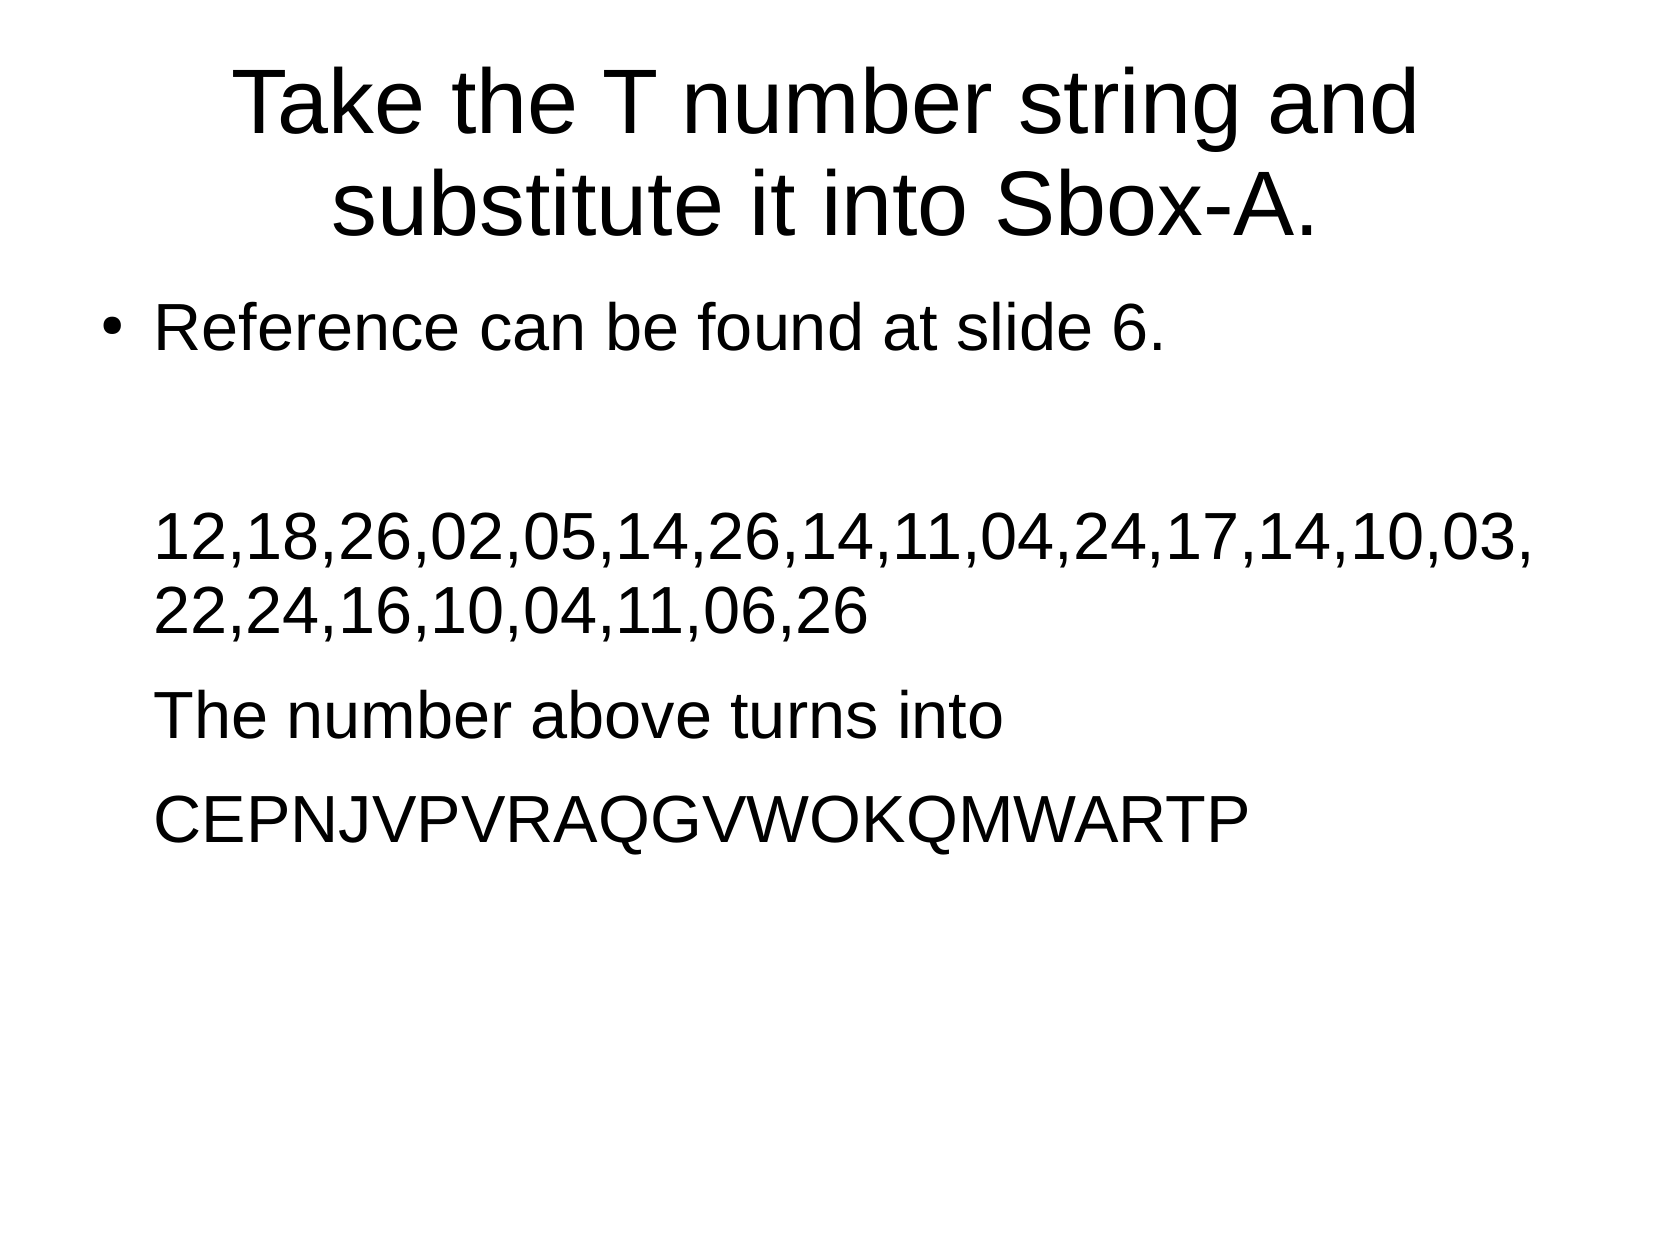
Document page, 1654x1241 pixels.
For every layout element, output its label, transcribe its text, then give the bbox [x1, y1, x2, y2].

list Reference can be found at slide 6. 12,18,26,02,05,14,26,14,11,04,24,17,14,10,03,22,24,16,10,04,11,06,26 The number above turns into CEPNJVPVRAQGVWOKQMWARTP [82, 290, 1571, 1010]
title Take the T number string and substitute it into Sbox-A. [82, 49, 1571, 257]
